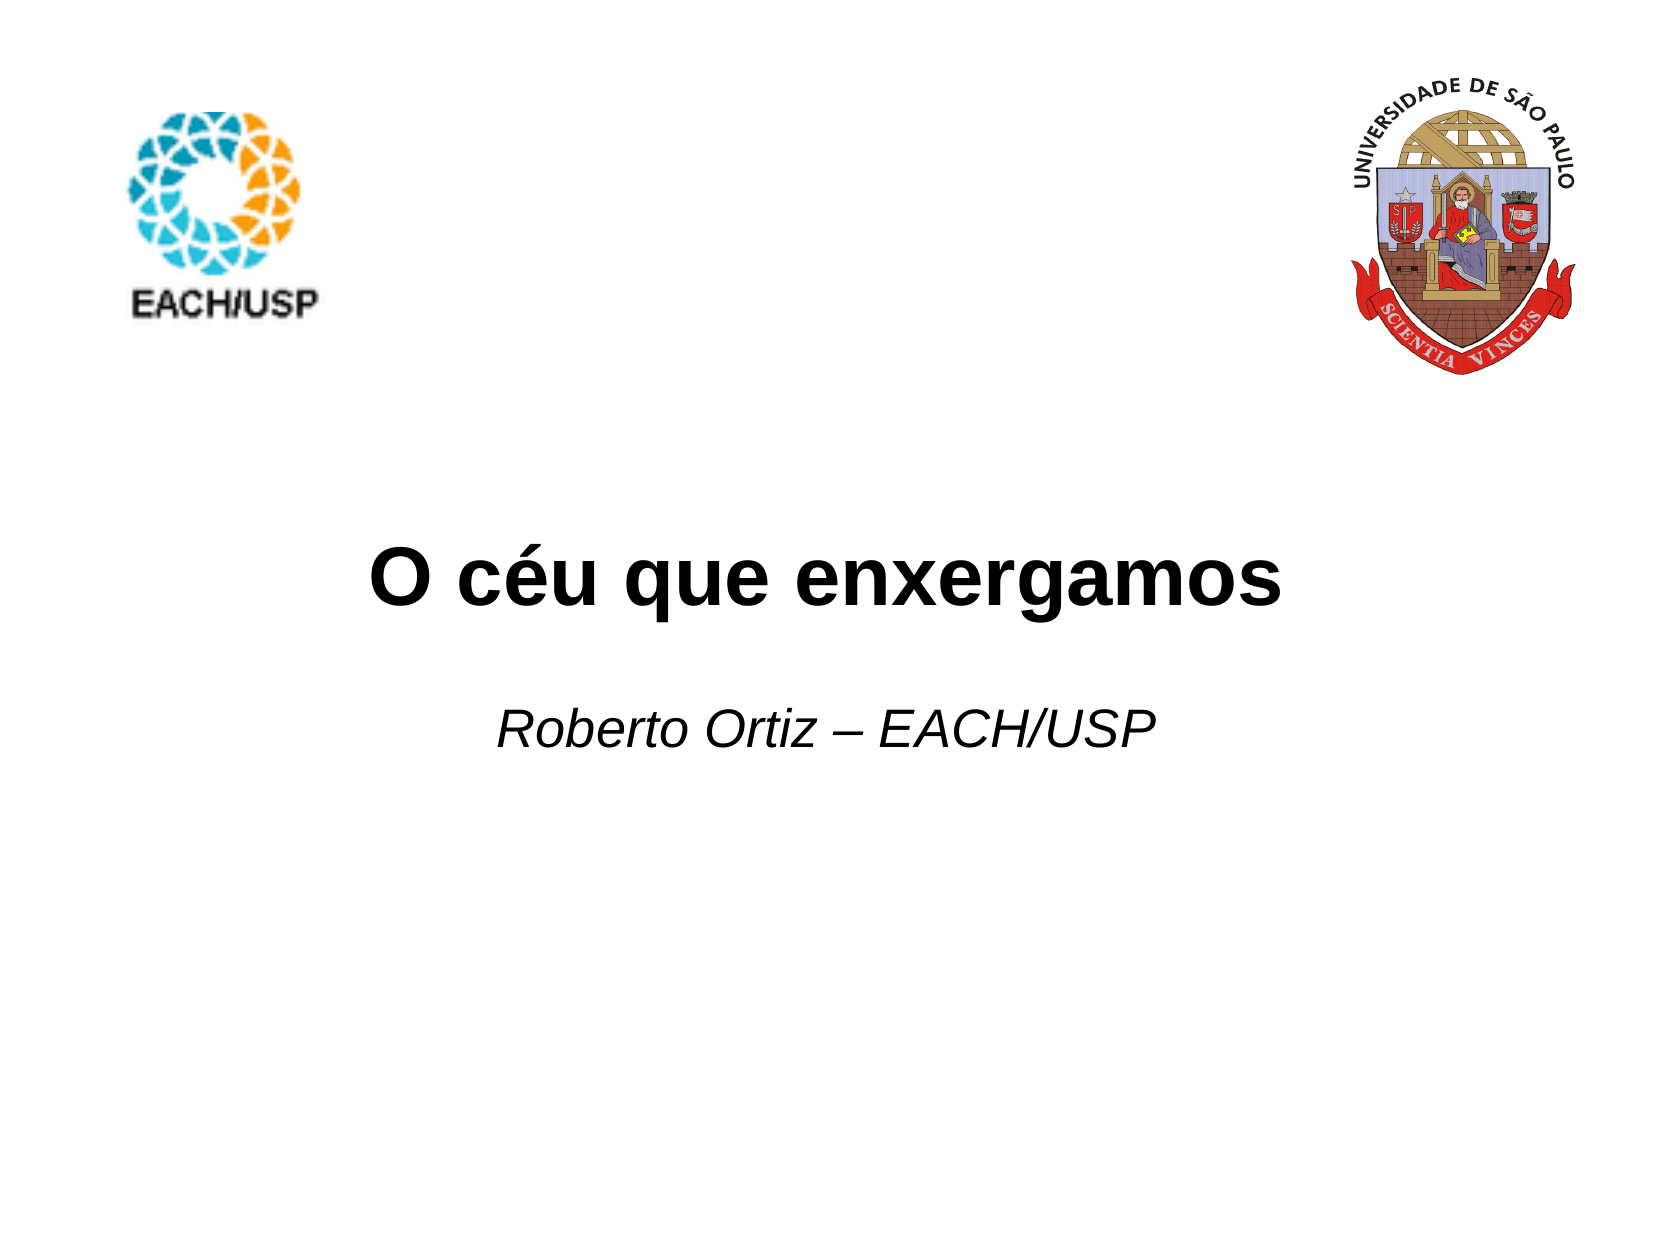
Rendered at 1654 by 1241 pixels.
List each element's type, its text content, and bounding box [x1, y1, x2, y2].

subtitle O céu que enxergamos Roberto Ortiz – EACH/USP [82, 187, 1571, 1102]
picture [1350, 78, 1576, 376]
picture [112, 112, 338, 338]
